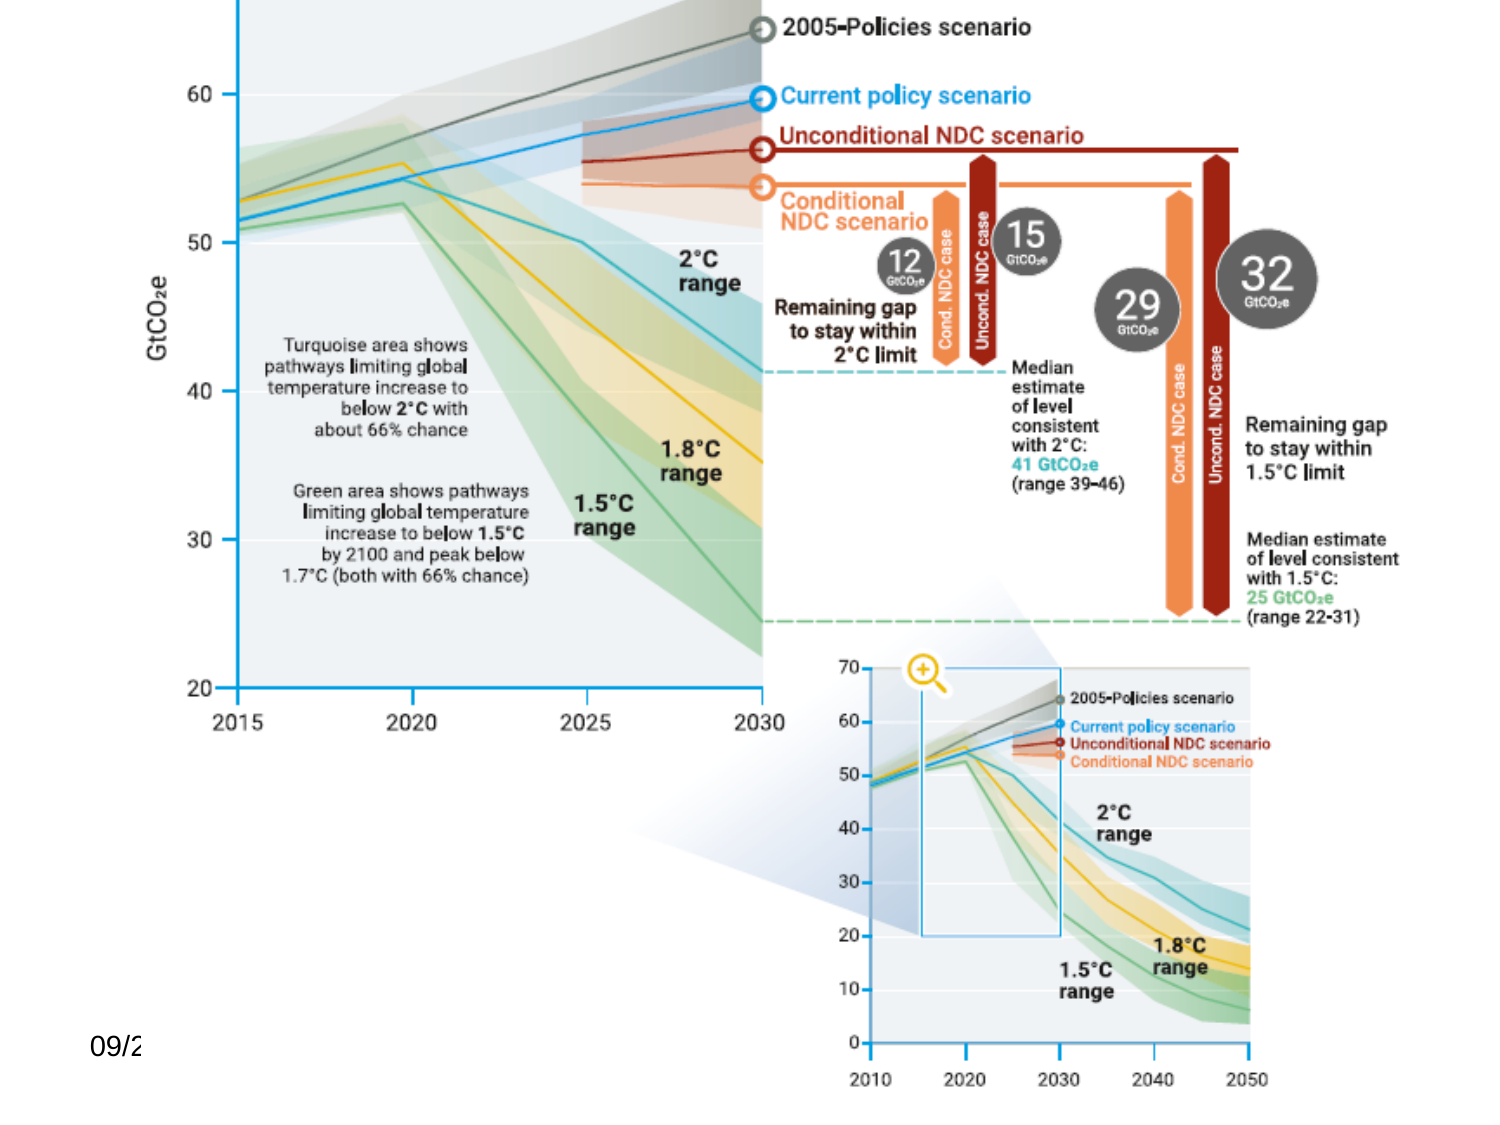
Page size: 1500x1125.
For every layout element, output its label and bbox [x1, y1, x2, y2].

picture [141, 0, 1426, 1125]
